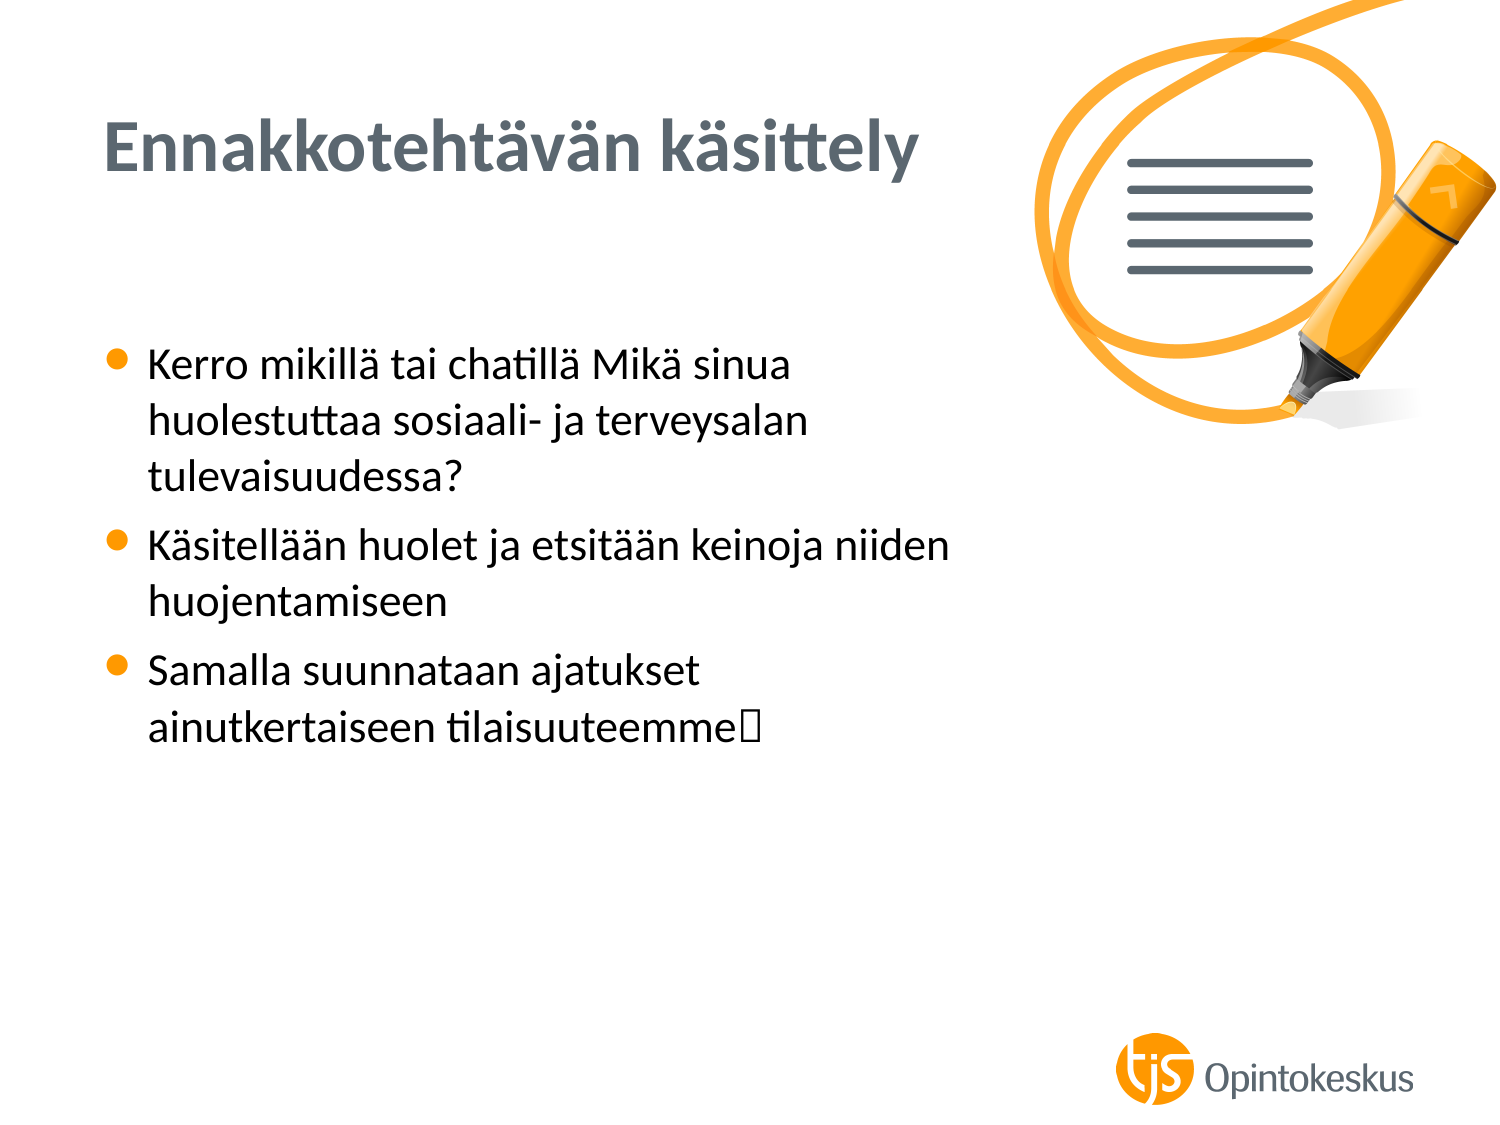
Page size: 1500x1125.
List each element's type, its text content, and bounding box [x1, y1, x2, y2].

picture [1116, 1033, 1413, 1105]
title Ennakkotehtävän käsittely [88, 88, 975, 266]
picture [1029, 0, 1500, 434]
list Kerro mikillä tai chatillä Mikä sinua huolestuttaa sosiaali- ja terveysalan tulevaisuudessa? Käsitellään huolet ja etsitään keinoja niiden huojentamiseen Samalla suunnataan ajatukset ainutkertaiseen tilaisuuteemme [88, 324, 975, 1004]
